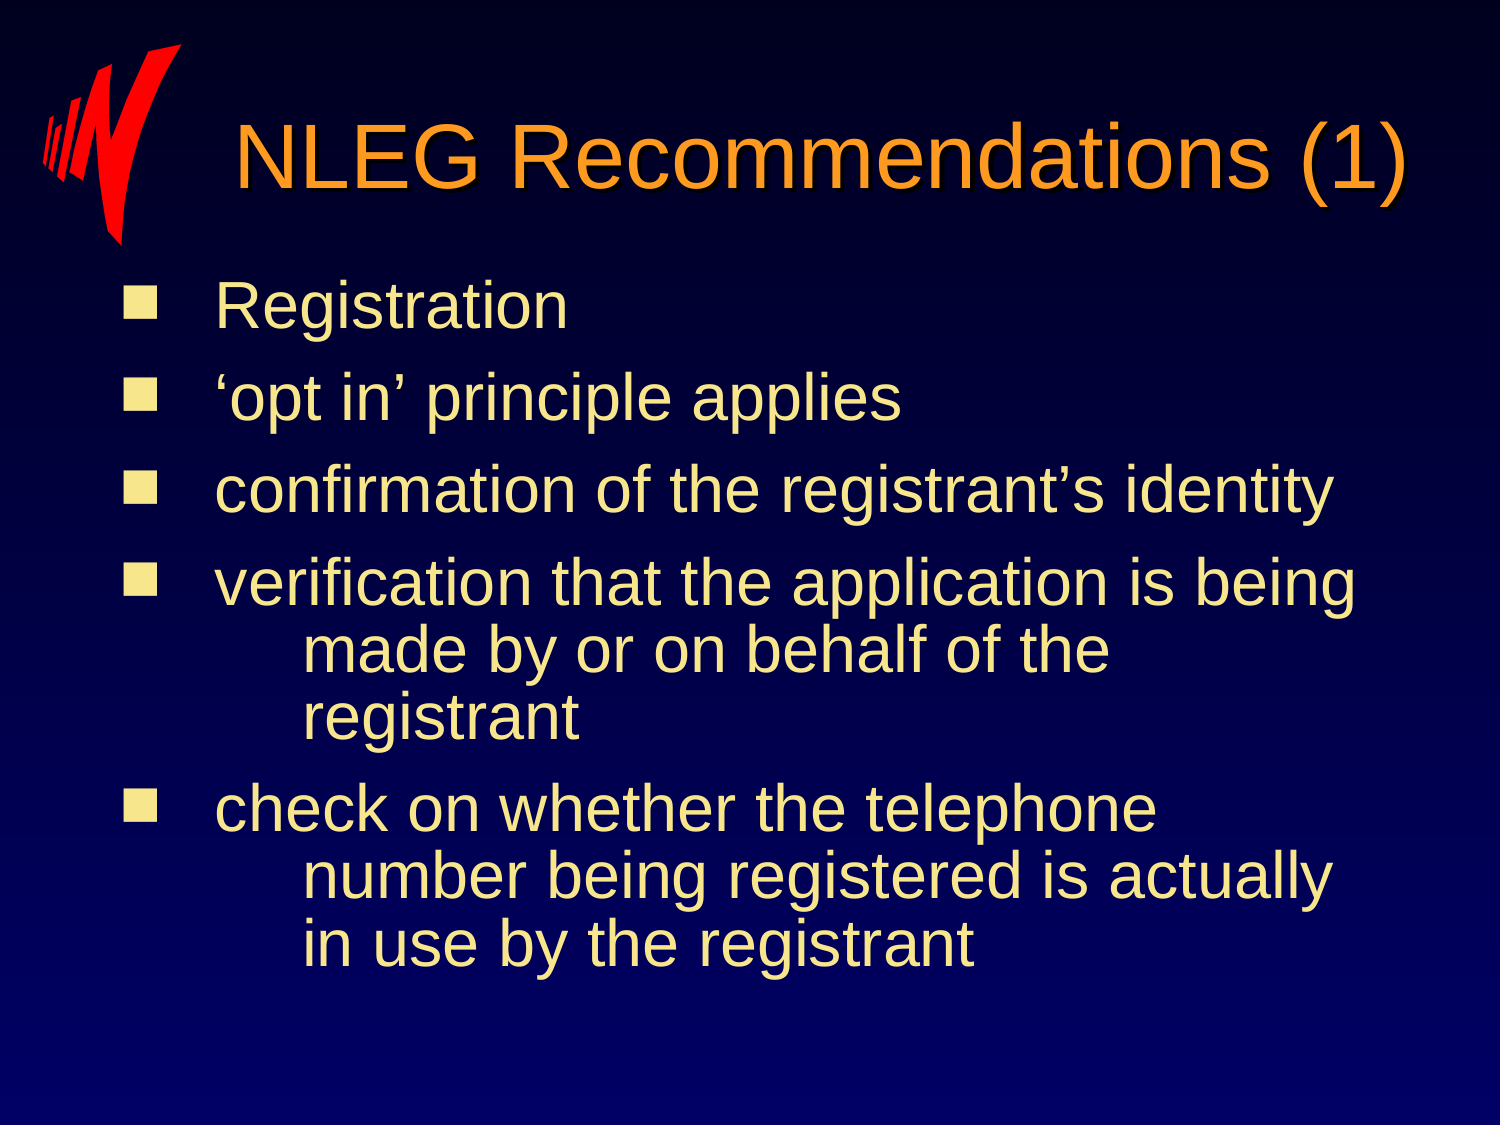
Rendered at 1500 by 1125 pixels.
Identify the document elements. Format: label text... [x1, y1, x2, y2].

title NLEG Recommendations (1) [218, 54, 1447, 268]
list Registration ‘opt in’ principle applies confirmation of the registrant’s identity verification that the application is being made by or on behalf of the registrant check on whether the telephone number being registered is actually in use by the registrant [112, 267, 1401, 1059]
